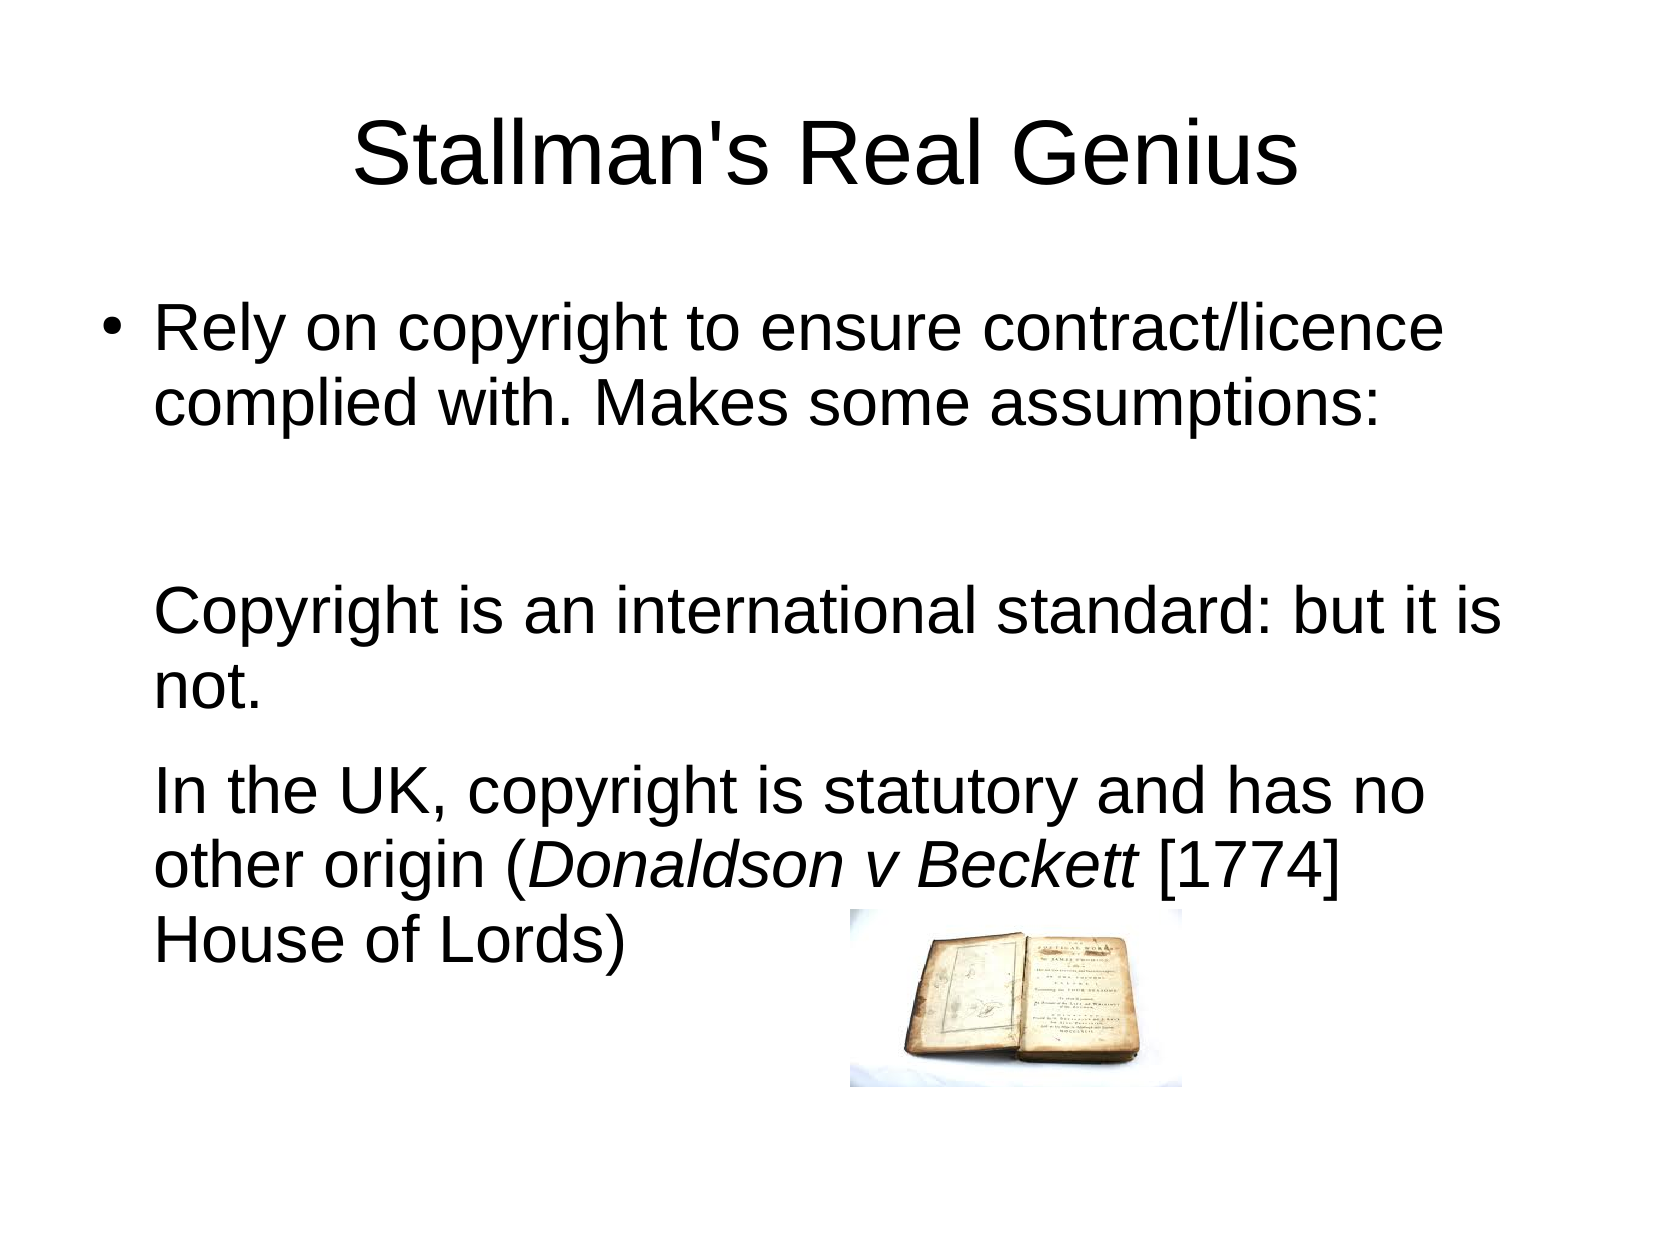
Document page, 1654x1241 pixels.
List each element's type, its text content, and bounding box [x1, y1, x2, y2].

picture [850, 909, 1182, 1087]
list Rely on copyright to ensure contract/licence complied with. Makes some assumptions: Copyright is an international standard: but it is not. In the UK, copyright is statutory and has no other origin (Donaldson v Beckett [1774] House of Lords) [82, 290, 1538, 1010]
title Stallman's Real Genius [82, 49, 1571, 257]
